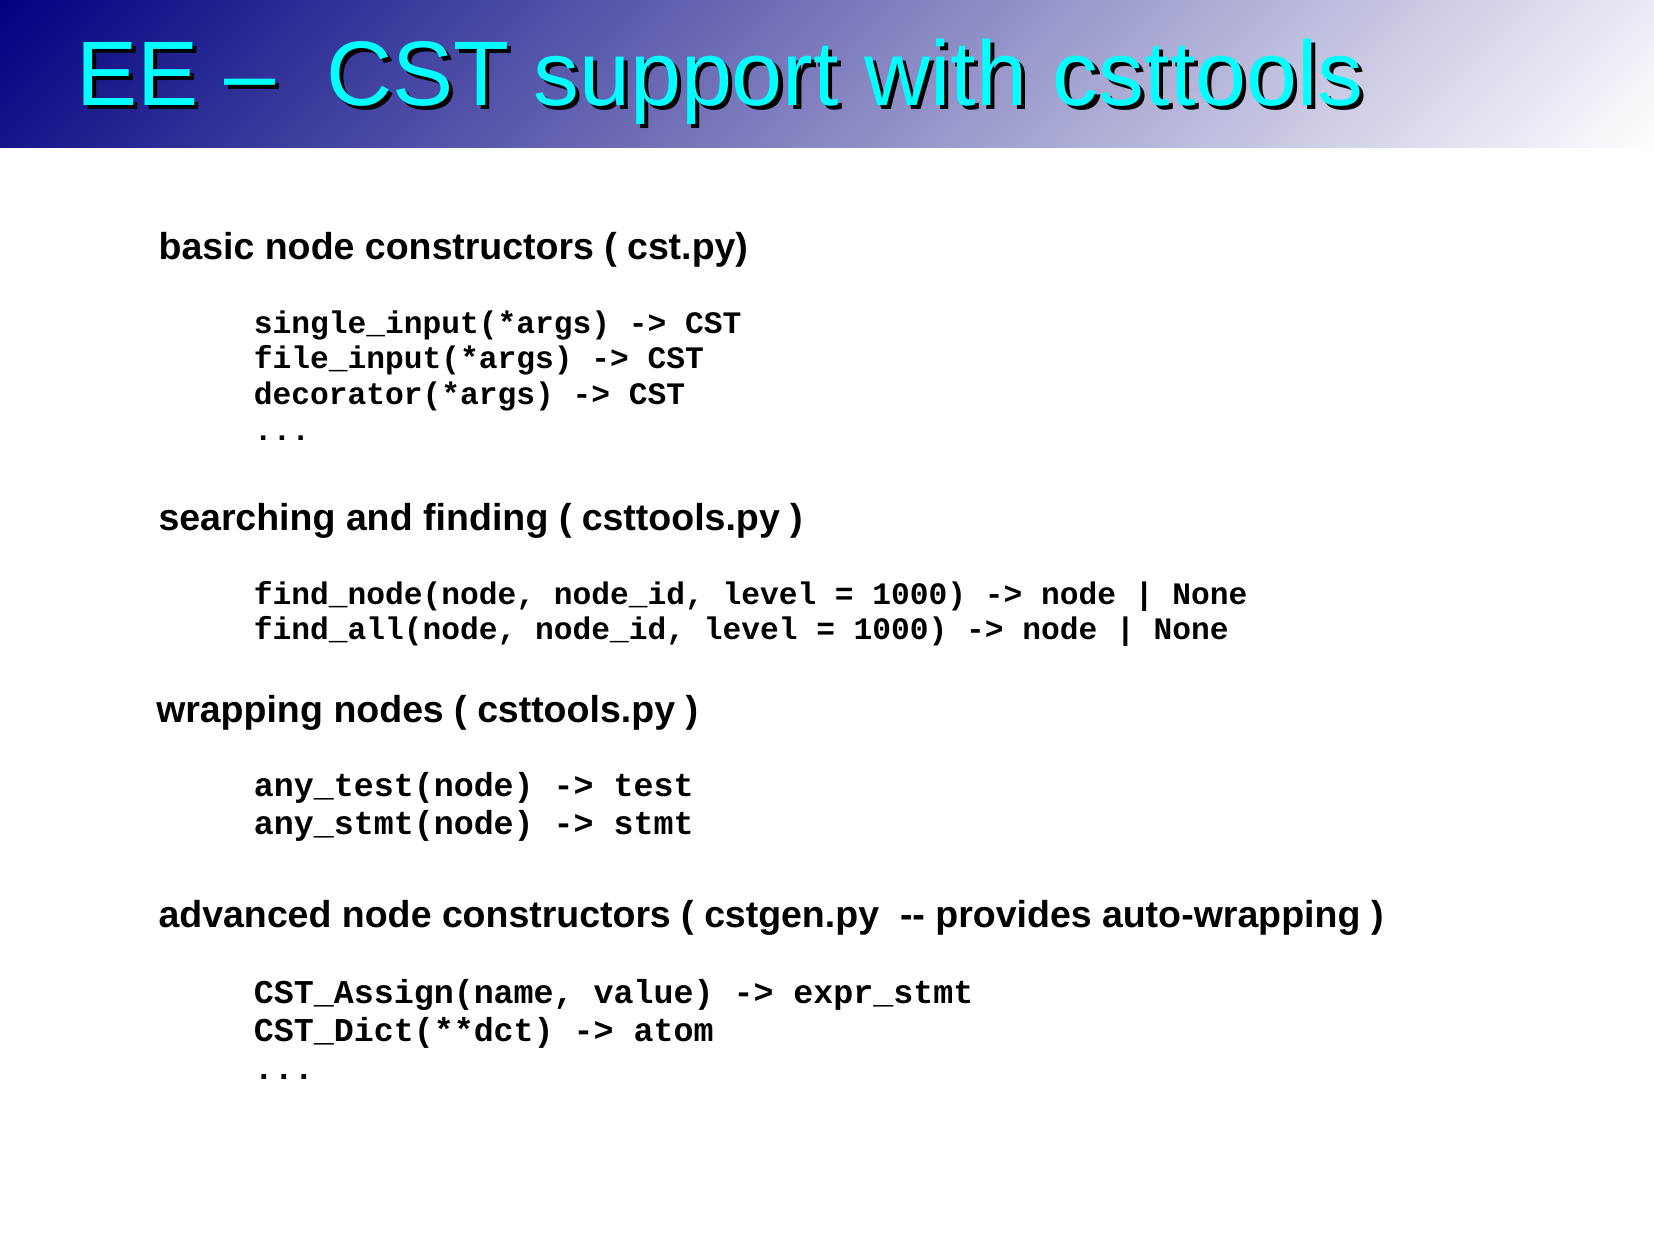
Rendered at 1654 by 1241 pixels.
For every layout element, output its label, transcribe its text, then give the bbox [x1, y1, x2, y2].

title EE – CST support with csttools [0, 0, 1654, 148]
text_box basic node constructors ( cst.py) single_input(*args) -> CST file_input(*args) -> CST decorator(*args) -> CST ... searching and finding ( csttools.py ) find_node(node, node_id, level = 1000) -> node | None find_all(node, node_id, level = 1000) -> node | None wrapping nodes ( csttools.py ) any_test(node) -> test any_stmt(node) -> stmt advanced node constructors ( cstgen.py -- provides auto-wrapping ) CST_Assign(name, value) -> expr_stmt CST_Dict(**dct) -> atom ... [59, 206, 1595, 1196]
